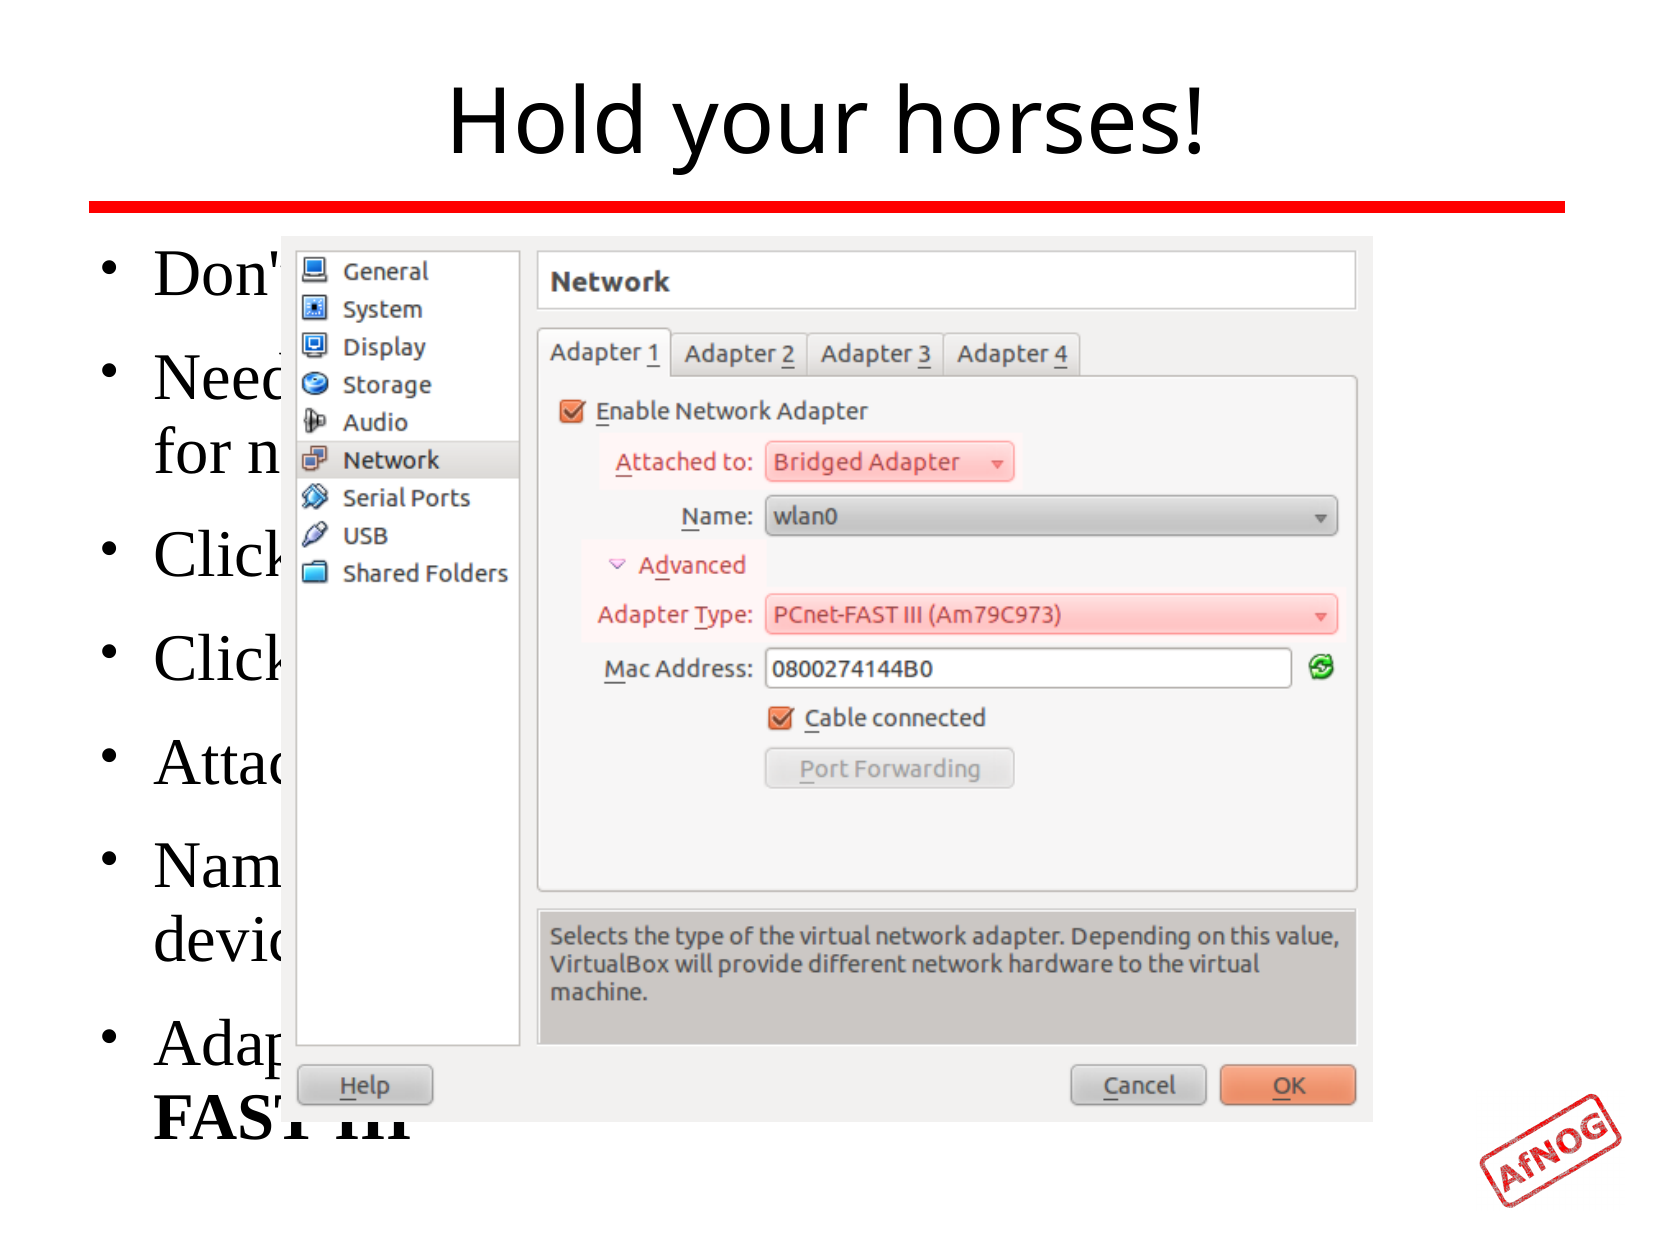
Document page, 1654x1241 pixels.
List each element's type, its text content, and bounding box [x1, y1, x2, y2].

picture [383, 236, 1572, 1122]
picture [1476, 1090, 1625, 1211]
title Hold your horses! [88, 36, 1565, 200]
list Don't start it yet! Need to change settings for network booting Click Settings Click Network Attached to: Bridge Name: your Internet device Adapter type: PCnet-FAST III [82, 236, 809, 1154]
